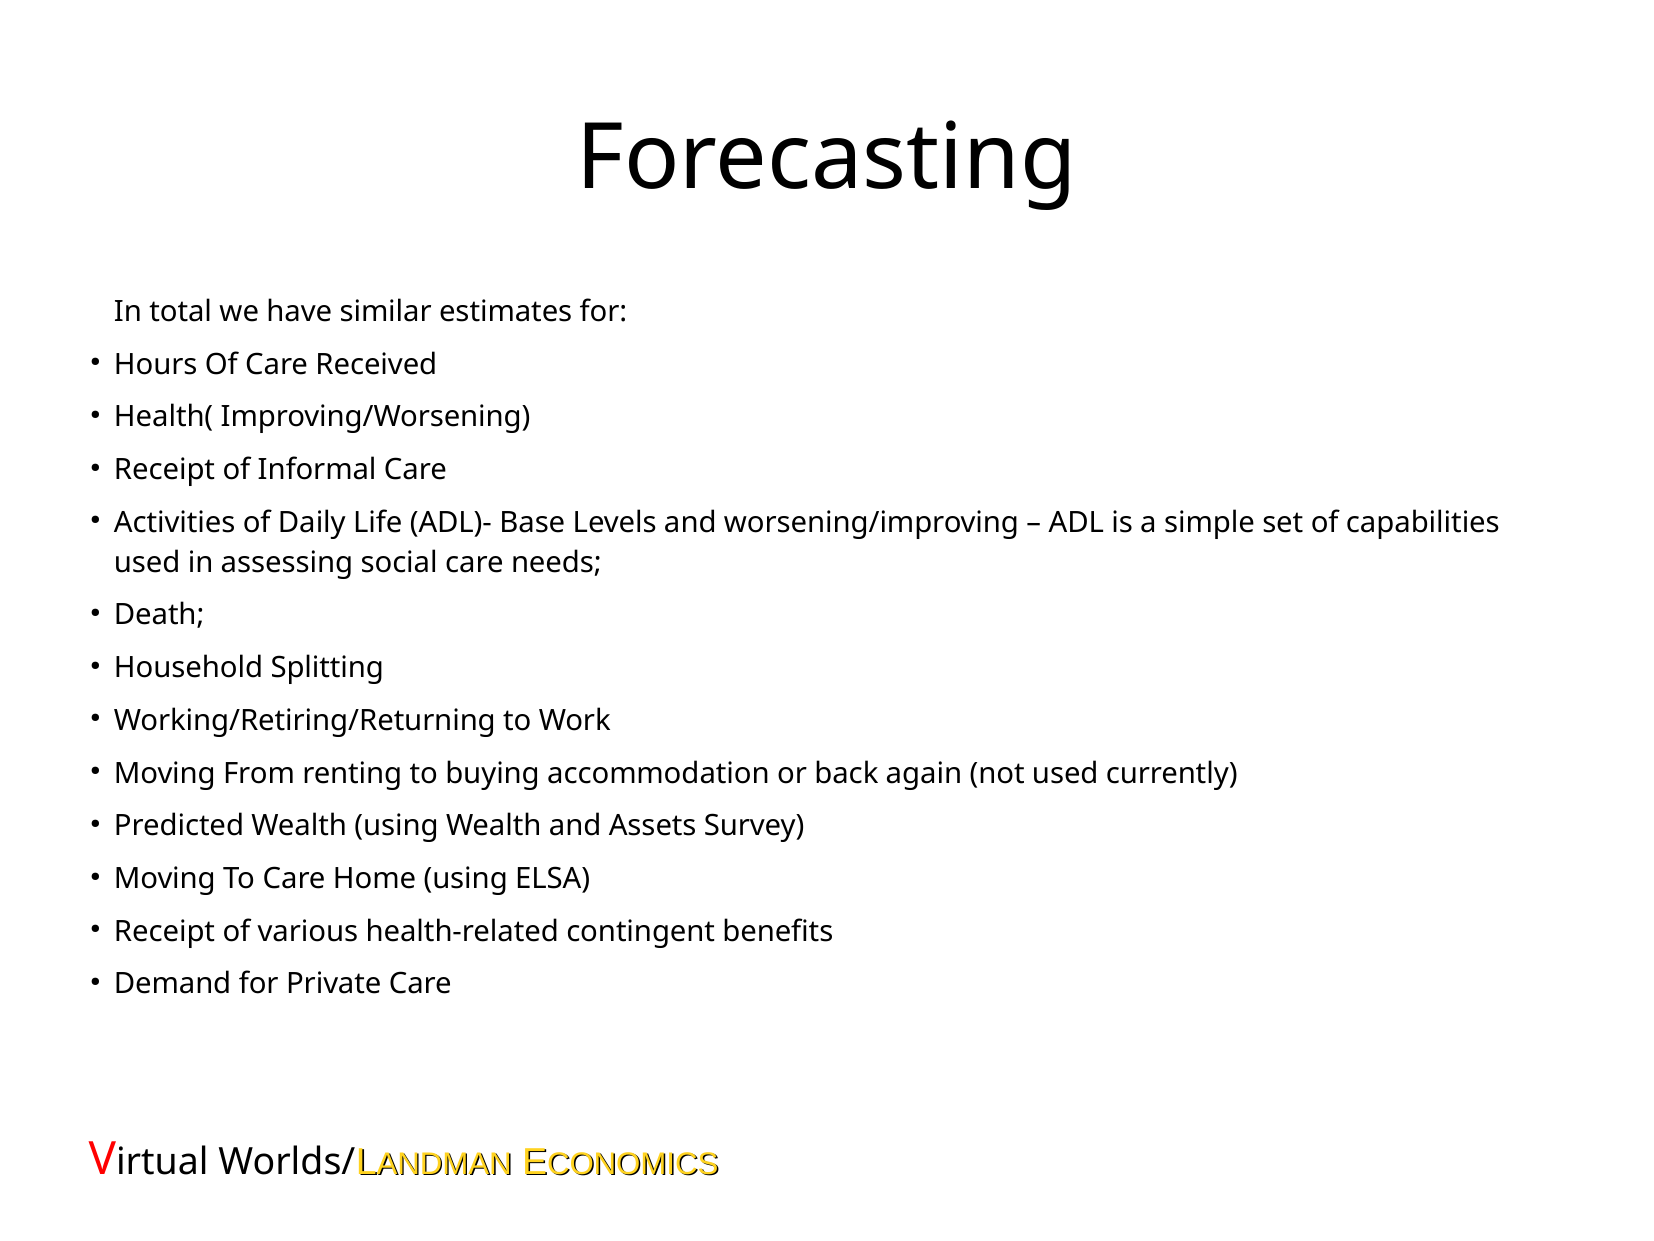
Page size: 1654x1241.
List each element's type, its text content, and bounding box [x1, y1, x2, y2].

list In total we have similar estimates for: Hours Of Care Received Health( Improving/Worsening) Receipt of Informal Care Activities of Daily Life (ADL)- Base Levels and worsening/improving – ADL is a simple set of capabilities used in assessing social care needs; Death; Household Splitting Working/Retiring/Returning to Work Moving From renting to buying accommodation or back again (not used currently) Predicted Wealth (using Wealth and Assets Survey) Moving To Care Home (using ELSA) Receipt of various health-related contingent benefits Demand for Private Care [82, 290, 1571, 1010]
title Forecasting [82, 49, 1571, 257]
